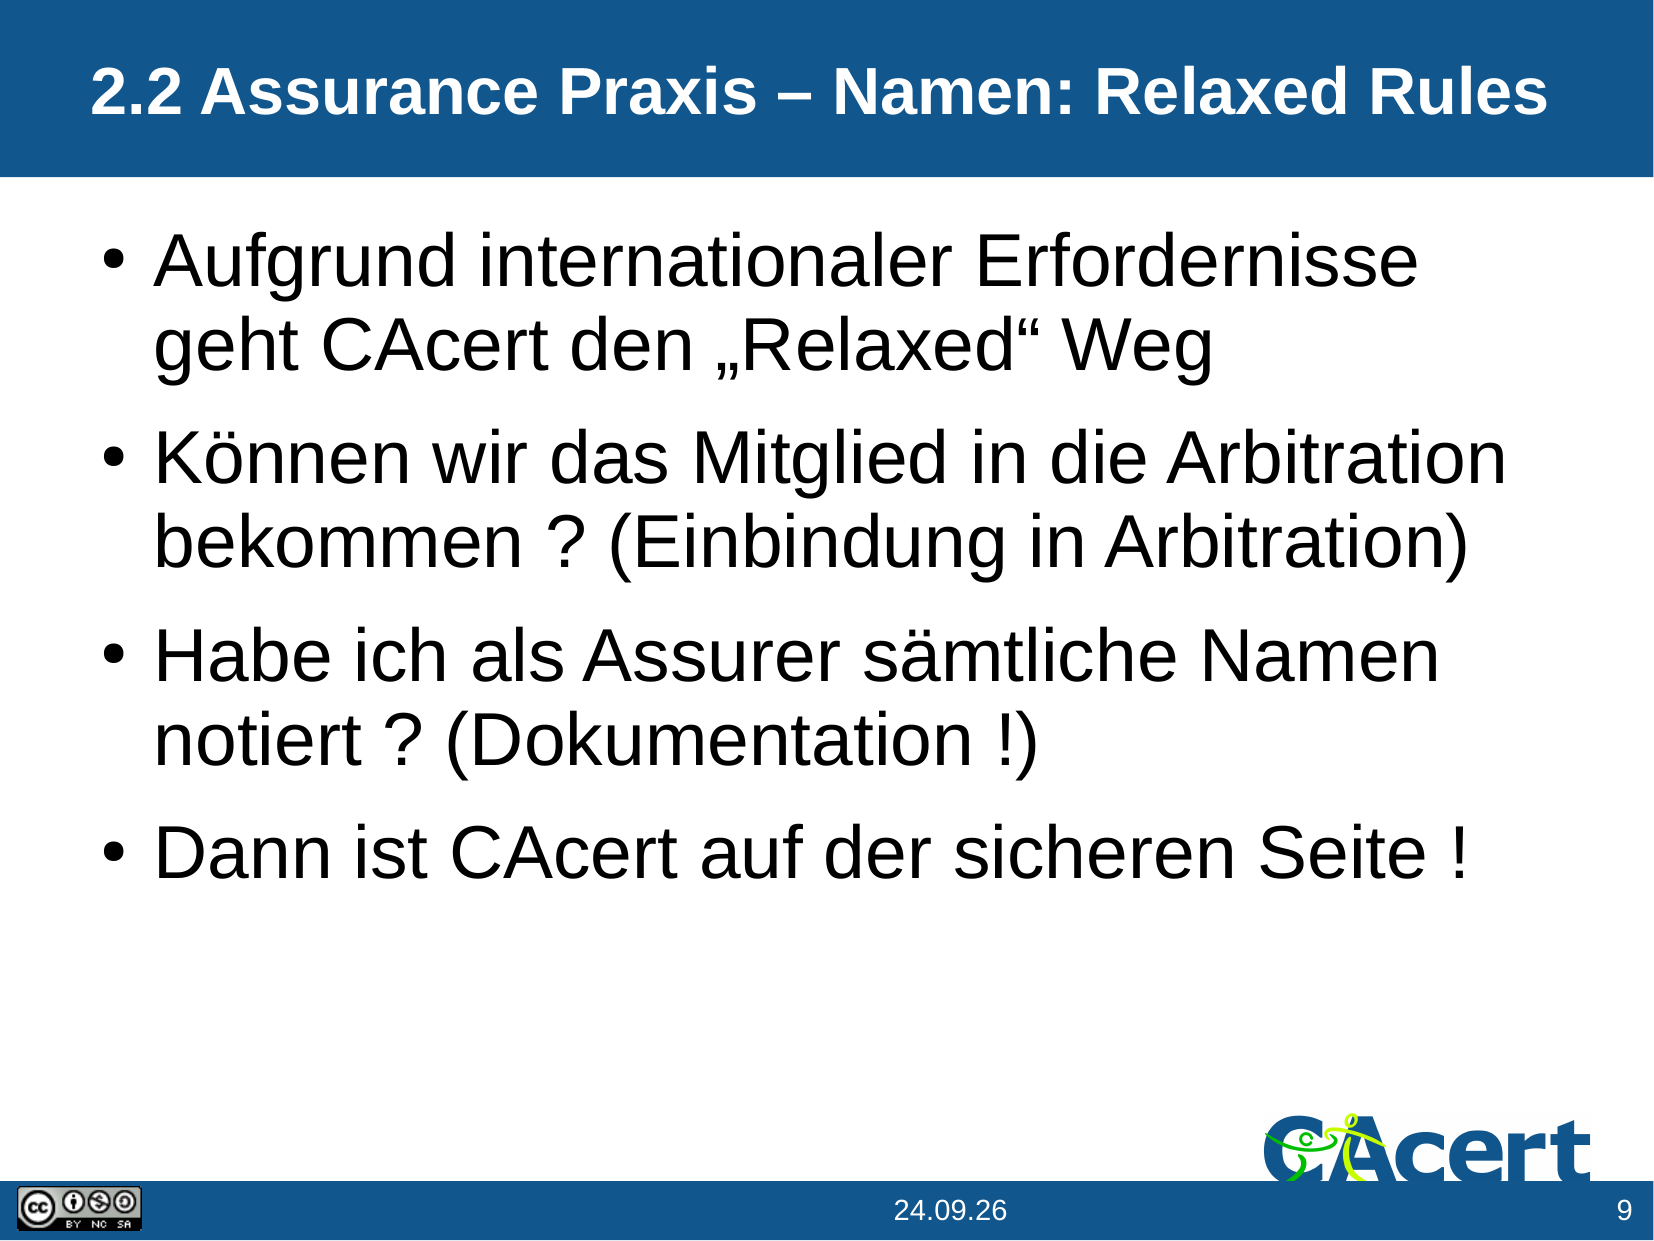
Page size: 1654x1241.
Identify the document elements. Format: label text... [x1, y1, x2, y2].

picture [1263, 1112, 1591, 1181]
title 2.2 Assurance Praxis – Namen: Relaxed Rules [76, 17, 1565, 166]
picture [17, 1186, 142, 1231]
list Aufgrund internationaler Erfordernisse geht CAcert den „Relaxed“ Weg Können wir das Mitglied in die Arbitration bekommen ? (Einbindung in Arbitration) Habe ich als Assurer sämtliche Namen notiert ? (Dokumentation !) Dann ist CAcert auf der sicheren Seite ! [82, 218, 1571, 1091]
